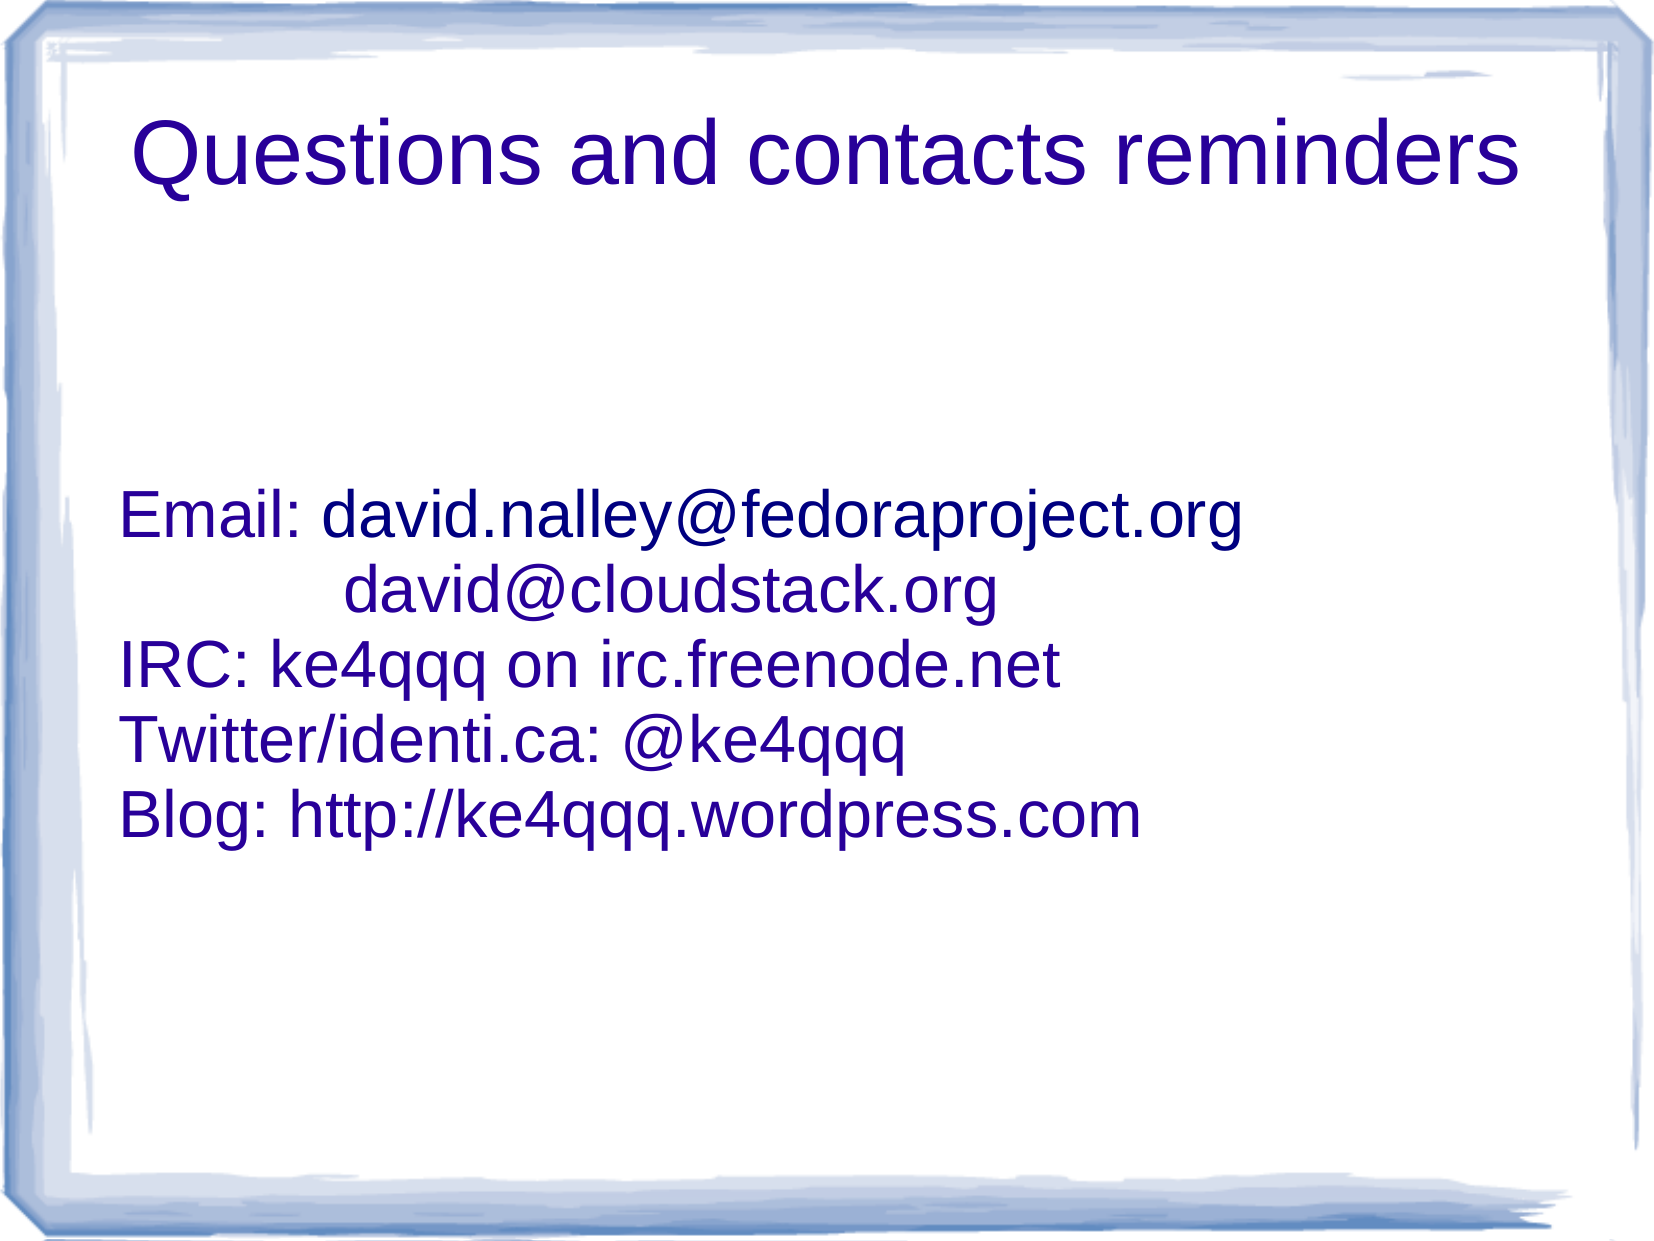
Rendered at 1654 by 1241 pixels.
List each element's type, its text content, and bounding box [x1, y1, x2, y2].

subtitle Email: david.nalley@fedoraproject.org david@cloudstack.org IRC: ke4qqq on irc.freenode.net Twitter/identi.ca: @ke4qqq Blog: http://ke4qqq.wordpress.com [118, 332, 1571, 997]
title Questions and contacts reminders [82, 56, 1571, 250]
picture [0, 0, 1654, 1241]
